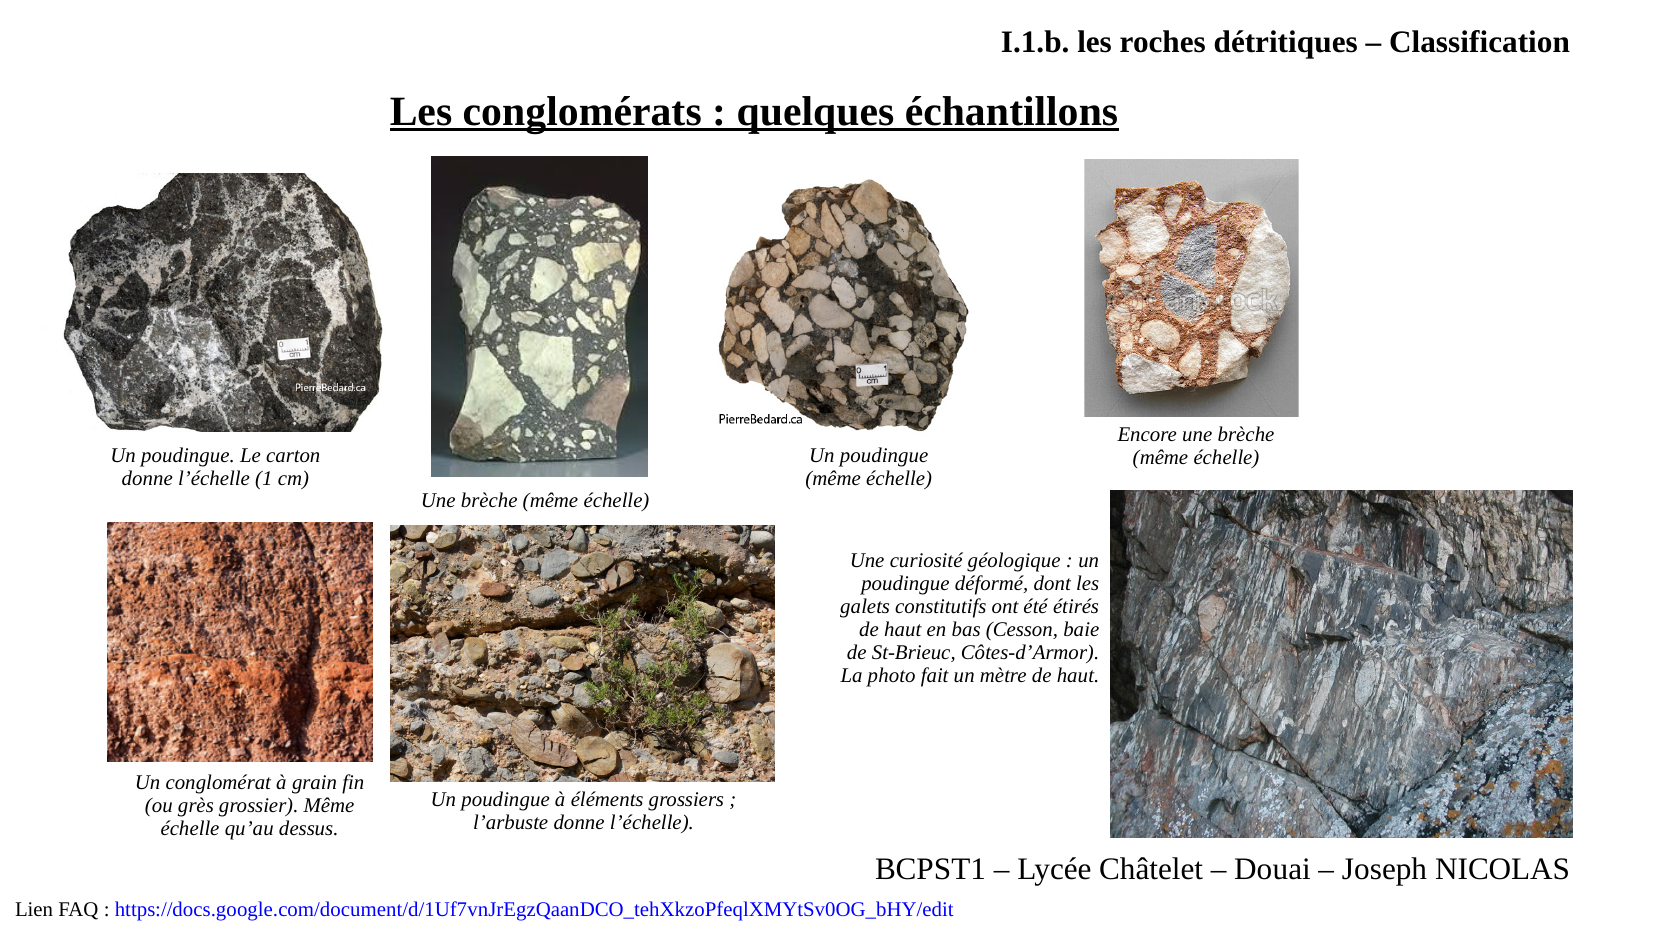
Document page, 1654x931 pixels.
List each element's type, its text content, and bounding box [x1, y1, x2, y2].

picture [41, 173, 386, 432]
text_box Une brèche (même échelle) [406, 488, 664, 512]
text_box Un poudingue. Le carton donne l’échelle (1 cm) [105, 443, 326, 490]
text_box Une curiosité géologique : un poudingue déformé, dont les galets constitutifs ont été étirés de haut en bas (Cesson, baie de St-Brieuc, Côtes-d’Armor). La photo fait un mètre de haut. [836, 548, 1100, 709]
text_box Encore une brèche (même échelle) [1076, 423, 1316, 496]
text_box BCPST1 – Lycée Châtelet – Douai – Joseph NICOLAS [637, 832, 1571, 905]
picture [1110, 490, 1573, 838]
picture [1084, 159, 1299, 417]
text_box Un poudingue (même échelle) [779, 443, 958, 490]
text_box I.1.b. les roches détritiques – Classification [637, 5, 1572, 78]
picture [107, 522, 373, 762]
text_box Lien FAQ : https://docs.google.com/document/d/1Uf7vnJrEgzQaanDCO_tehXkzoPfeqlXMYtSv0OG_bHY/edit [0, 897, 993, 931]
picture [431, 156, 648, 477]
picture [677, 167, 1041, 441]
text_box Les conglomérats : quelques échantillons [94, 88, 1595, 157]
picture [390, 525, 775, 782]
text_box Un conglomérat à grain fin (ou grès grossier). Même échelle qu’au dessus. [121, 770, 378, 840]
text_box Un poudingue à éléments grossiers ; l’arbuste donne l’échelle). [394, 788, 773, 881]
